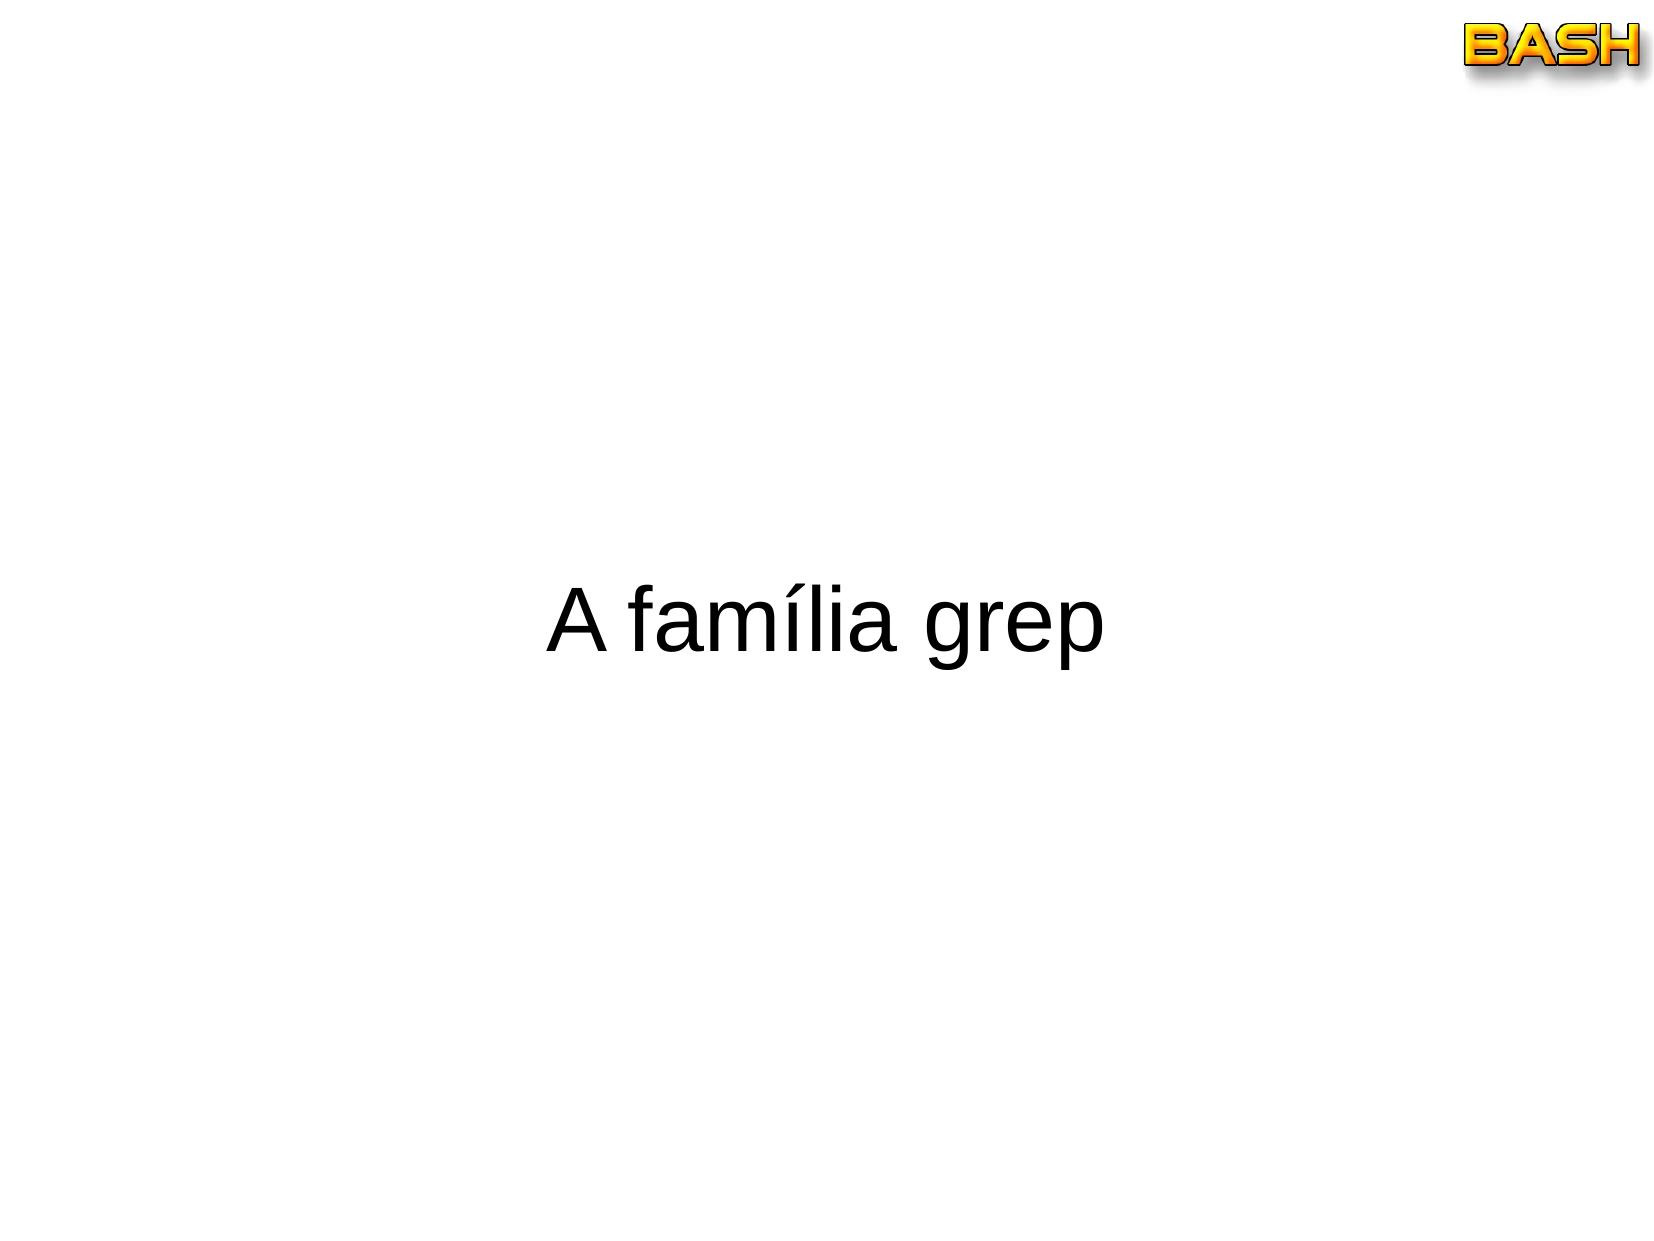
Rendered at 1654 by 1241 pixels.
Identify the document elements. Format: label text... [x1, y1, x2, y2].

title A família grep [82, 523, 1571, 717]
picture [1450, 0, 1654, 96]
